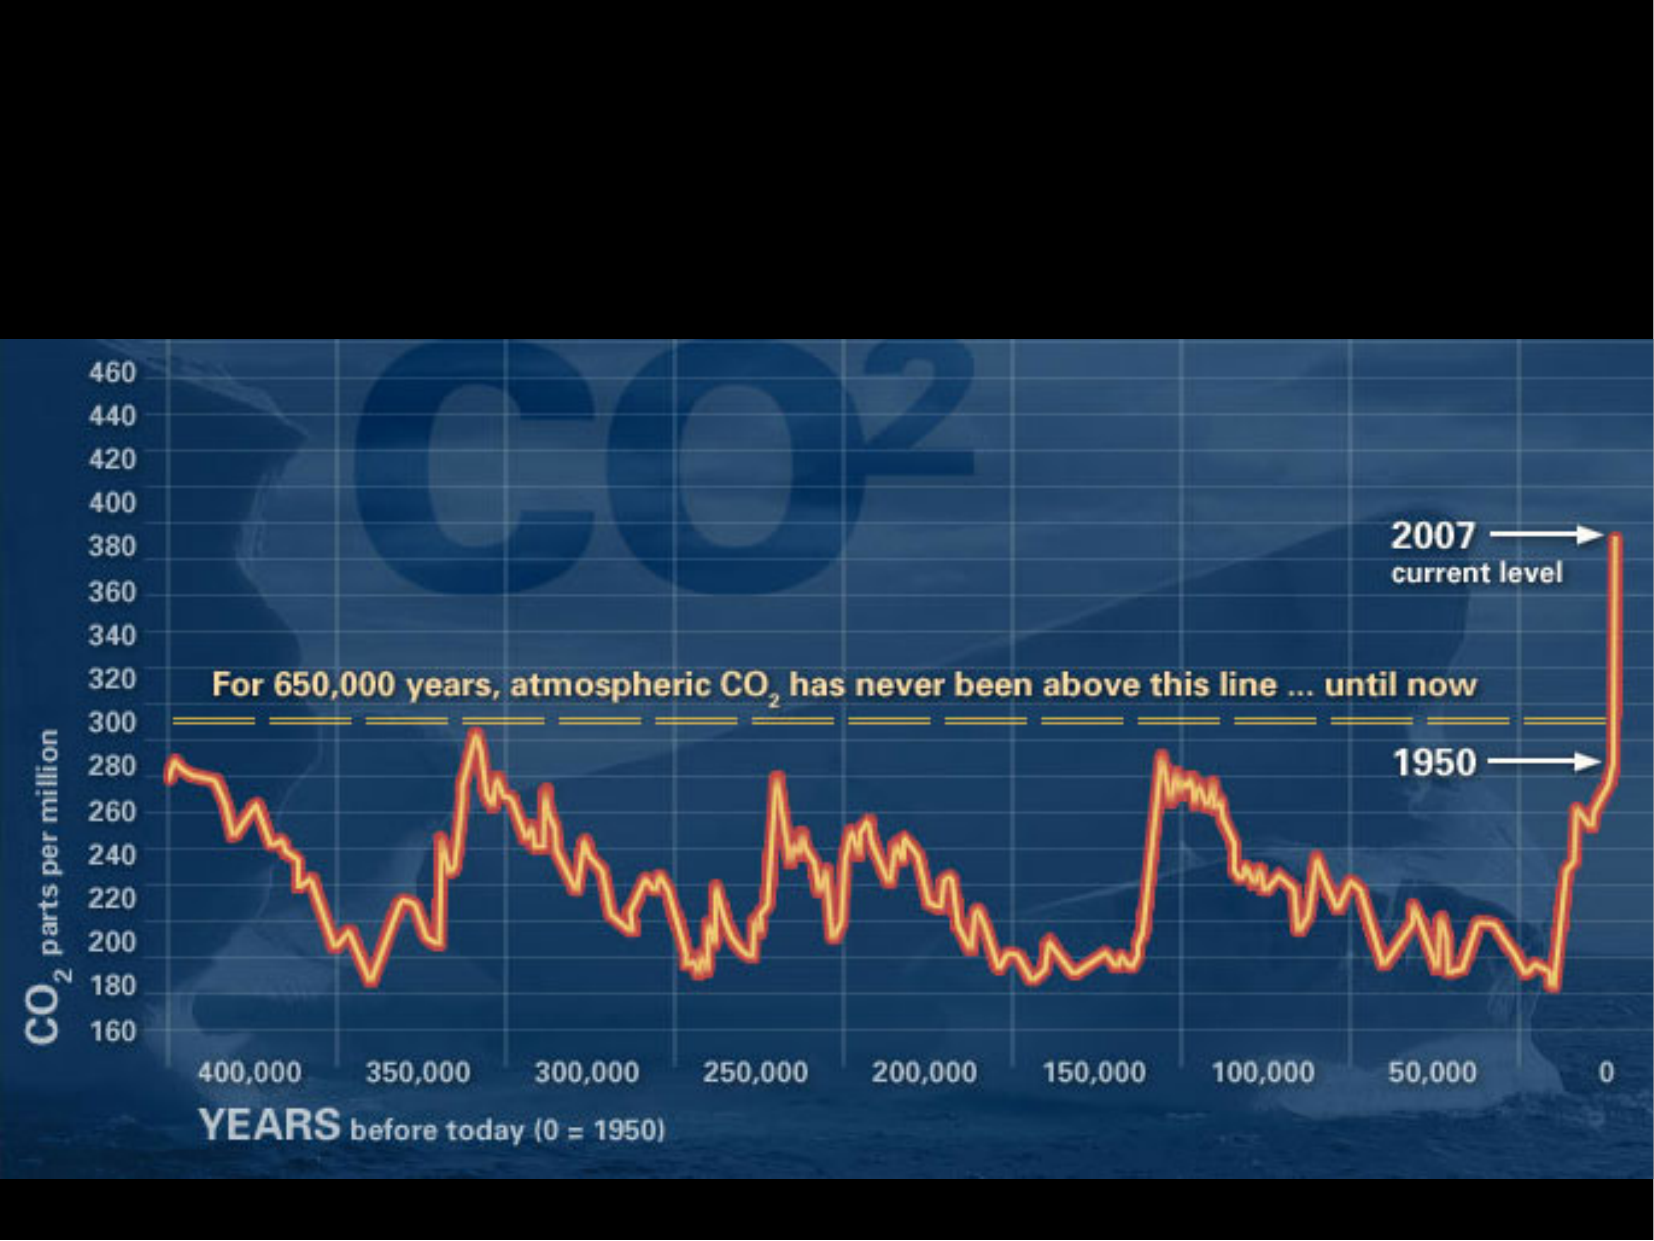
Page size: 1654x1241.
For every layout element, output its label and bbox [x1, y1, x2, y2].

picture [0, 339, 1654, 1179]
